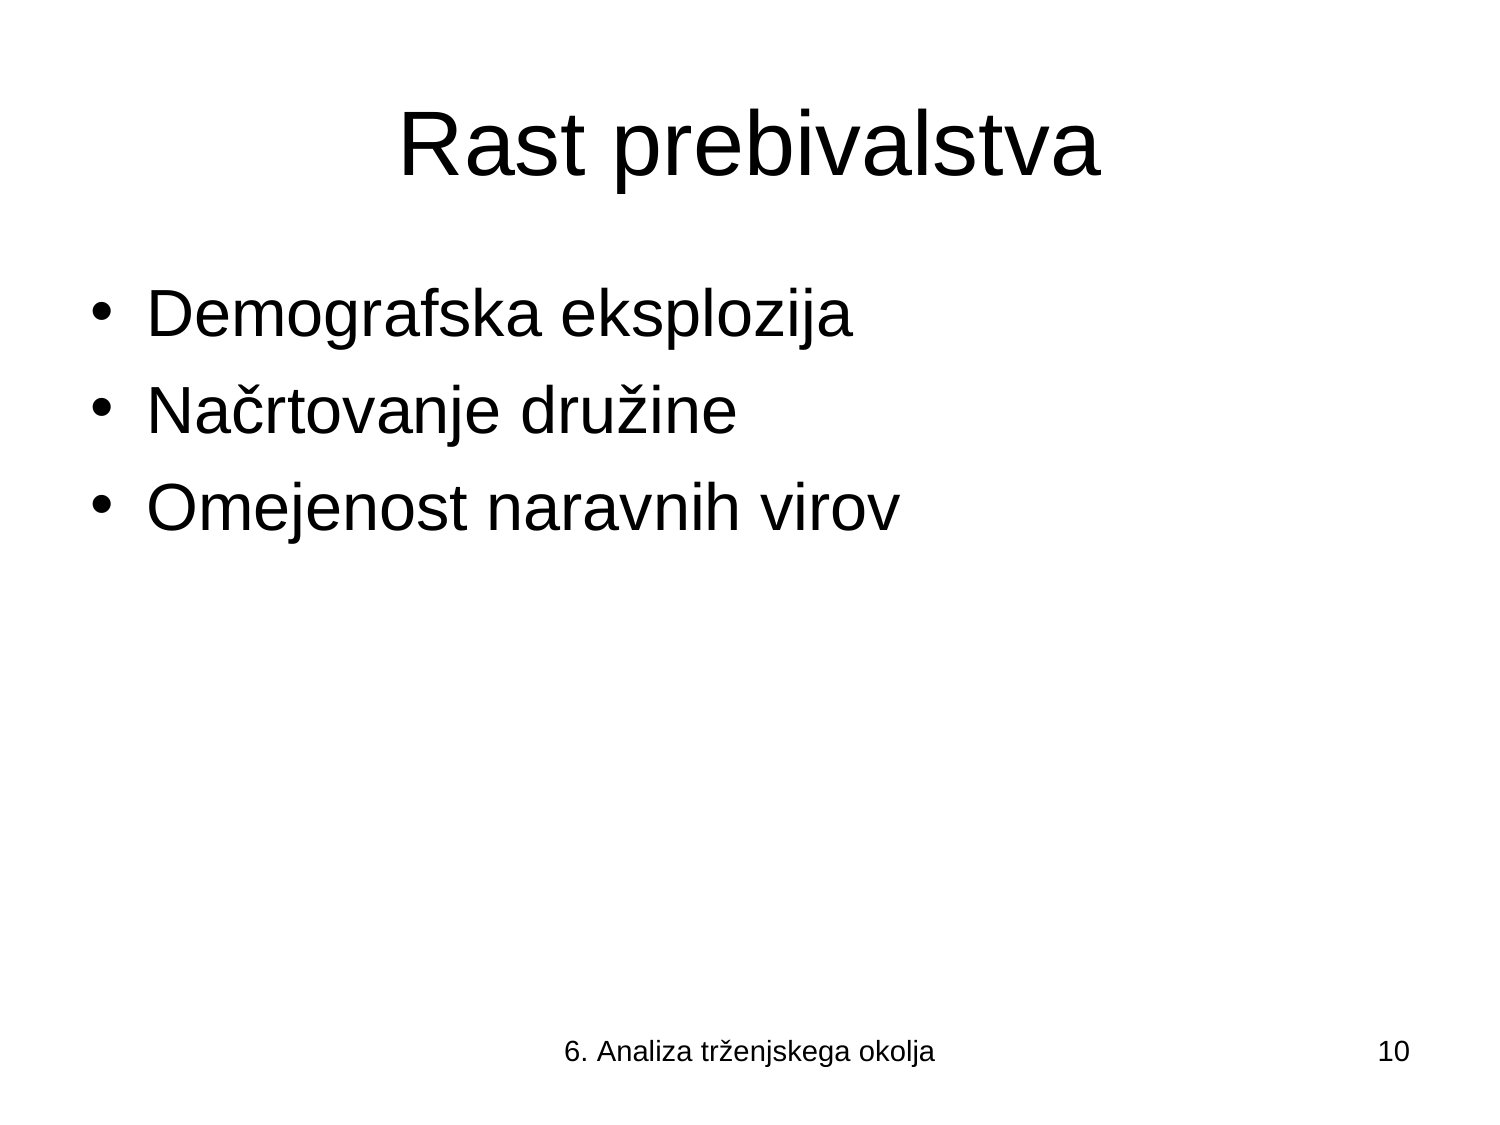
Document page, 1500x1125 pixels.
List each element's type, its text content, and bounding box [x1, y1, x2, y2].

list Demografska eksplozija Načrtovanje družine Omejenost naravnih virov [75, 262, 1426, 1006]
title Rast prebivalstva [75, 45, 1426, 233]
text_box <number> [1074, 1024, 1426, 1103]
text_box 6. Analiza trženjskega okolja [512, 1024, 988, 1103]
